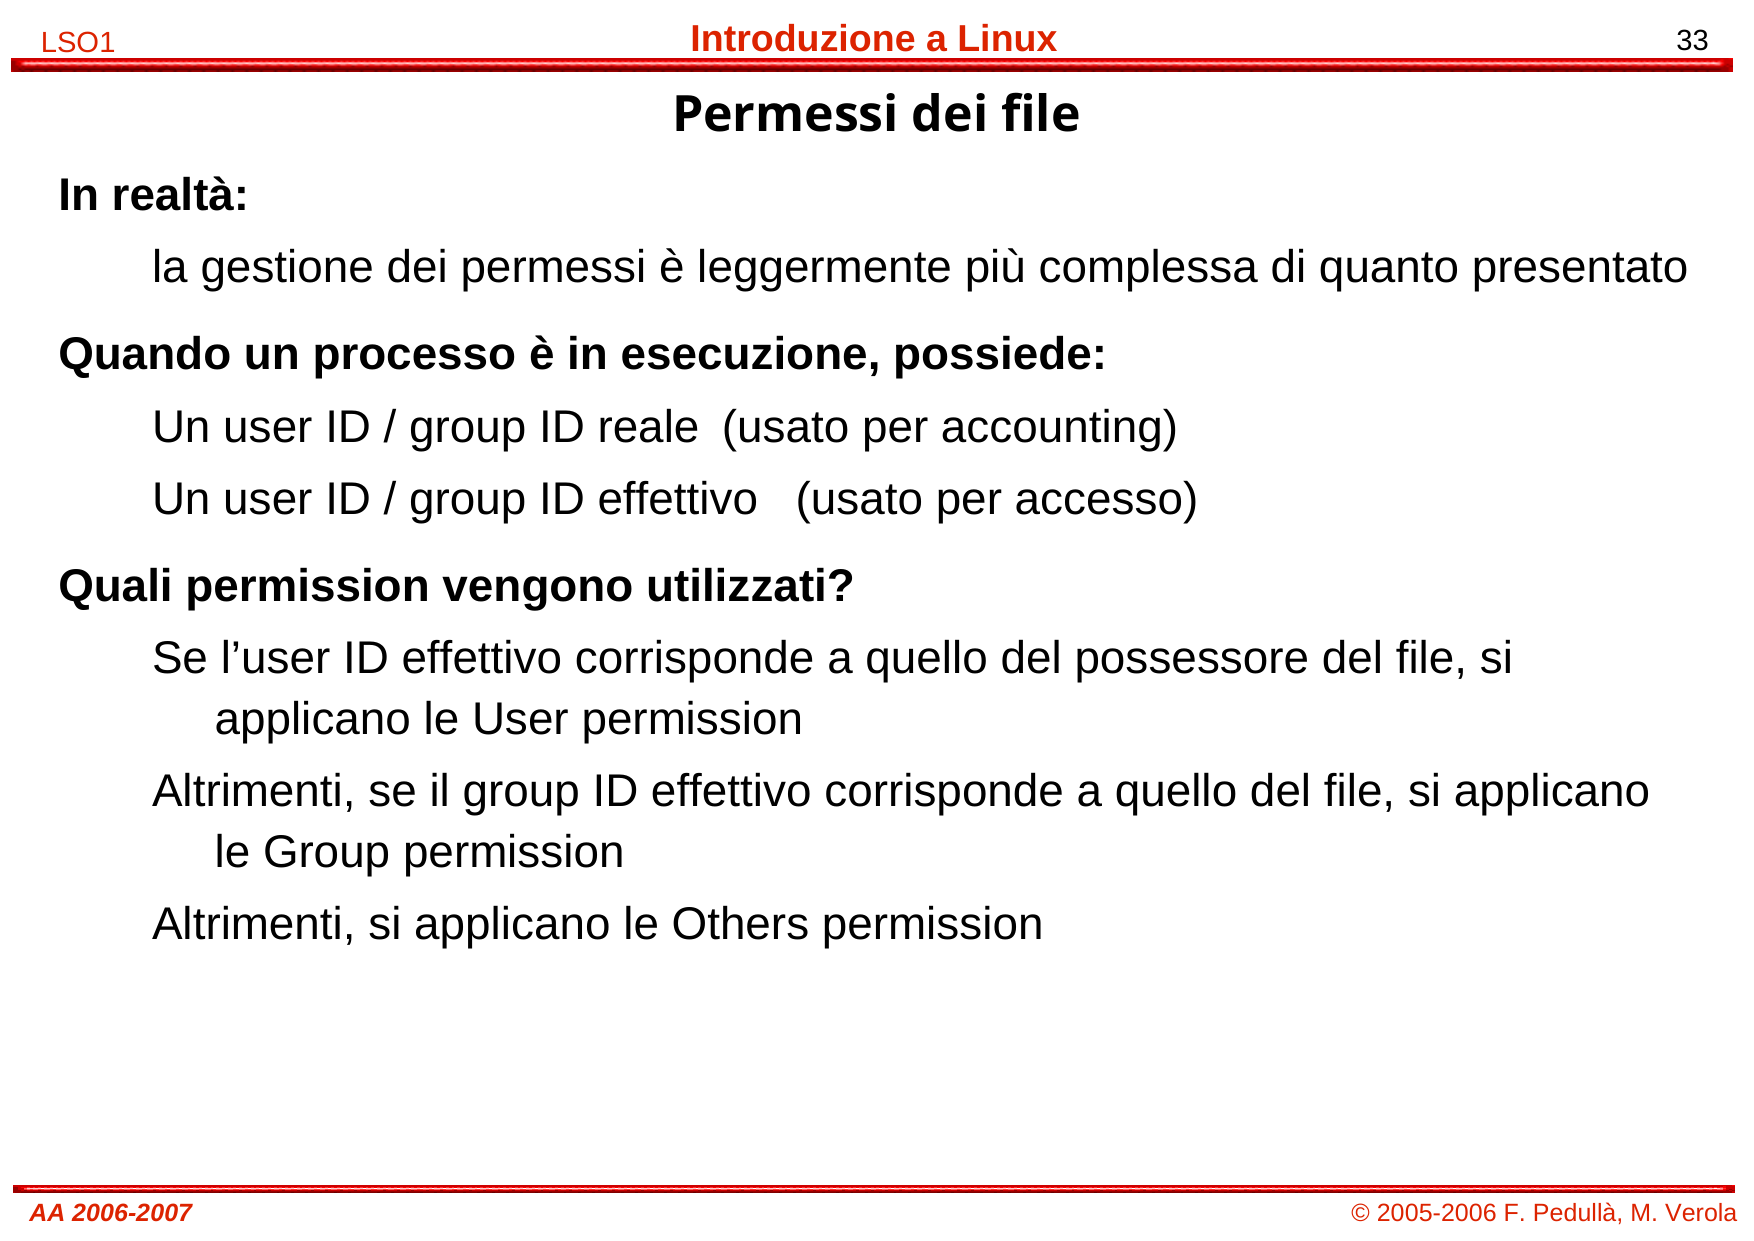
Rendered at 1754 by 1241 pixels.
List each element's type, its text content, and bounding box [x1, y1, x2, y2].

picture [11, 58, 1733, 72]
list In realtà: la gestione dei permessi è leggermente più complessa di quanto presentato Quando un processo è in esecuzione, possiede: Un user ID / group ID reale (usato per accounting) Un user ID / group ID effettivo (usato per accesso) Quali permission vengono utilizzati? Se l’user ID effettivo corrisponde a quello del possessore del file, si applicano le User permission Altrimenti, se il group ID effettivo corrisponde a quello del file, si applicano le Group permission Altrimenti, si applicano le Others permission [58, 165, 1696, 1150]
picture [13, 1185, 1735, 1193]
title Permessi dei file [634, 59, 1120, 165]
